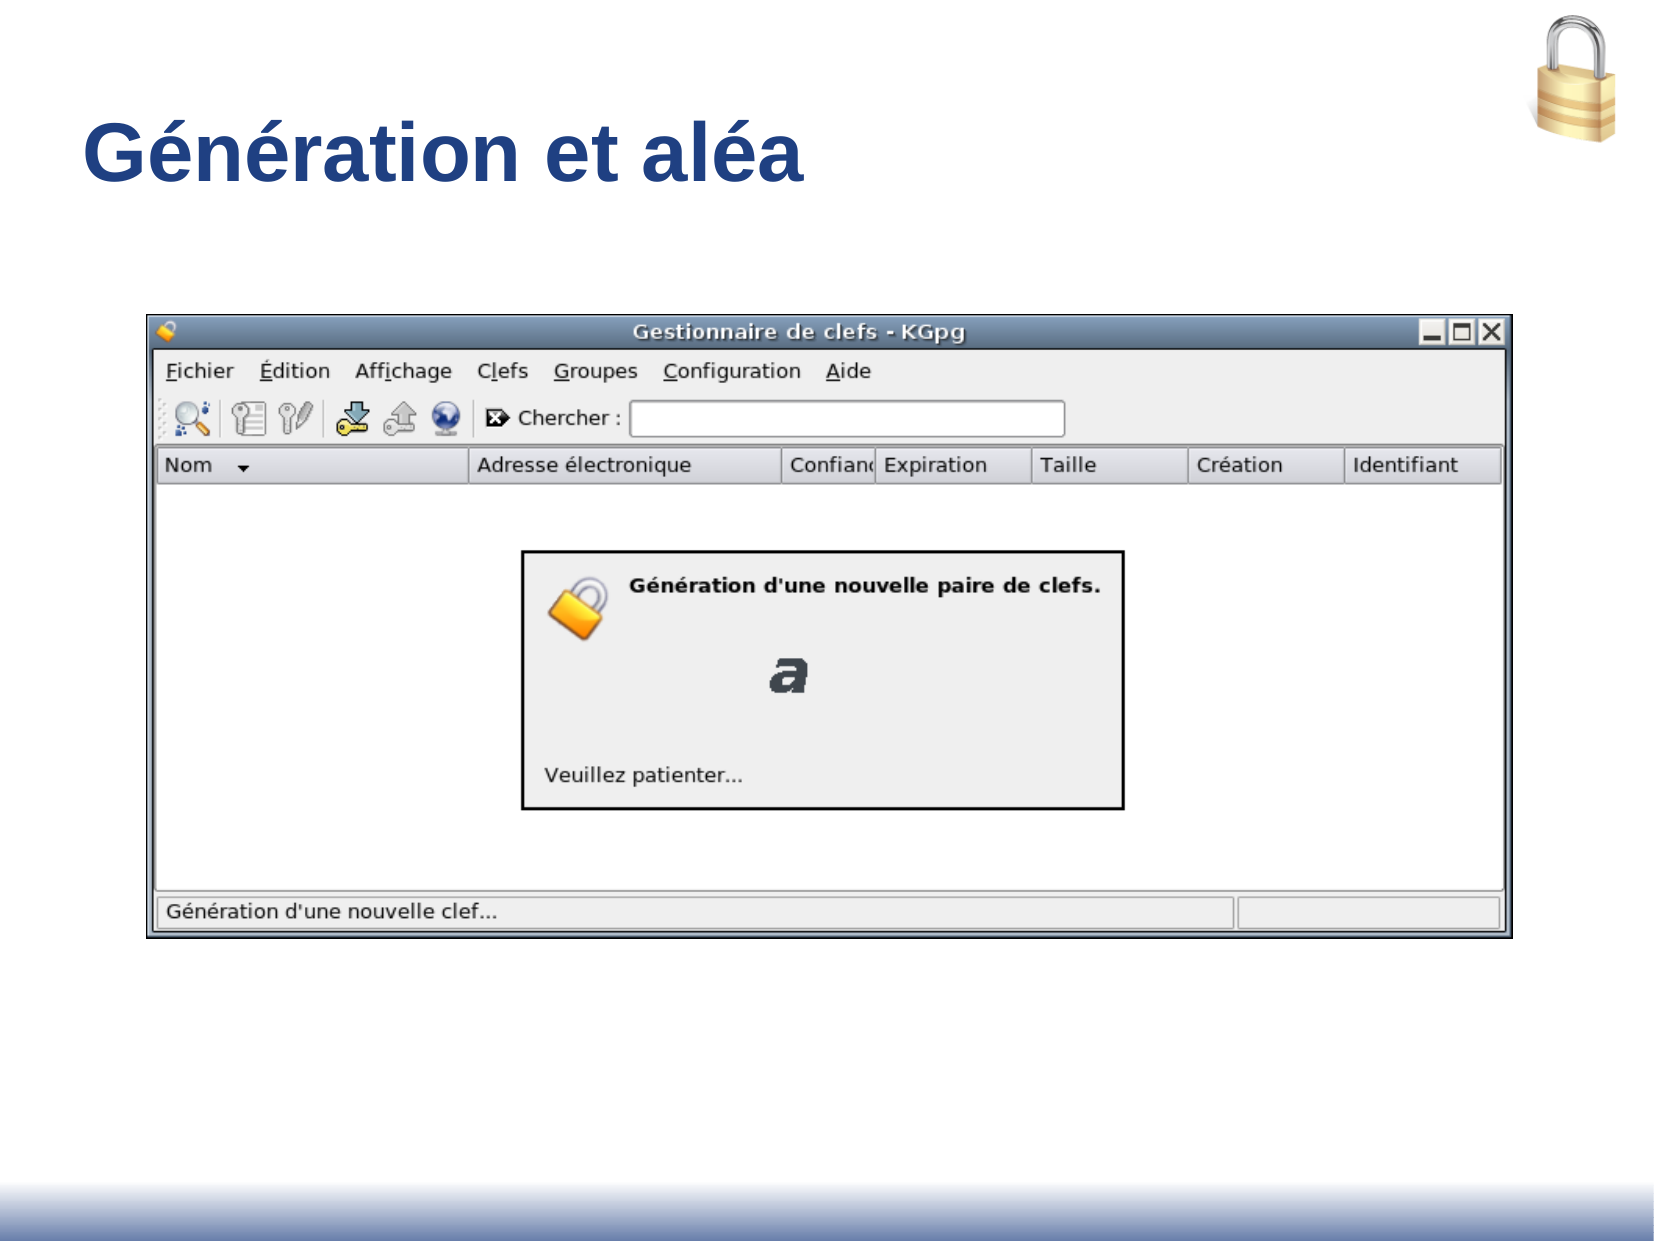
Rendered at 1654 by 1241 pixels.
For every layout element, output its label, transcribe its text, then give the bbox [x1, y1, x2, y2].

picture [146, 314, 1513, 939]
title Génération et aléa [82, 56, 1571, 250]
picture [1505, 11, 1642, 148]
